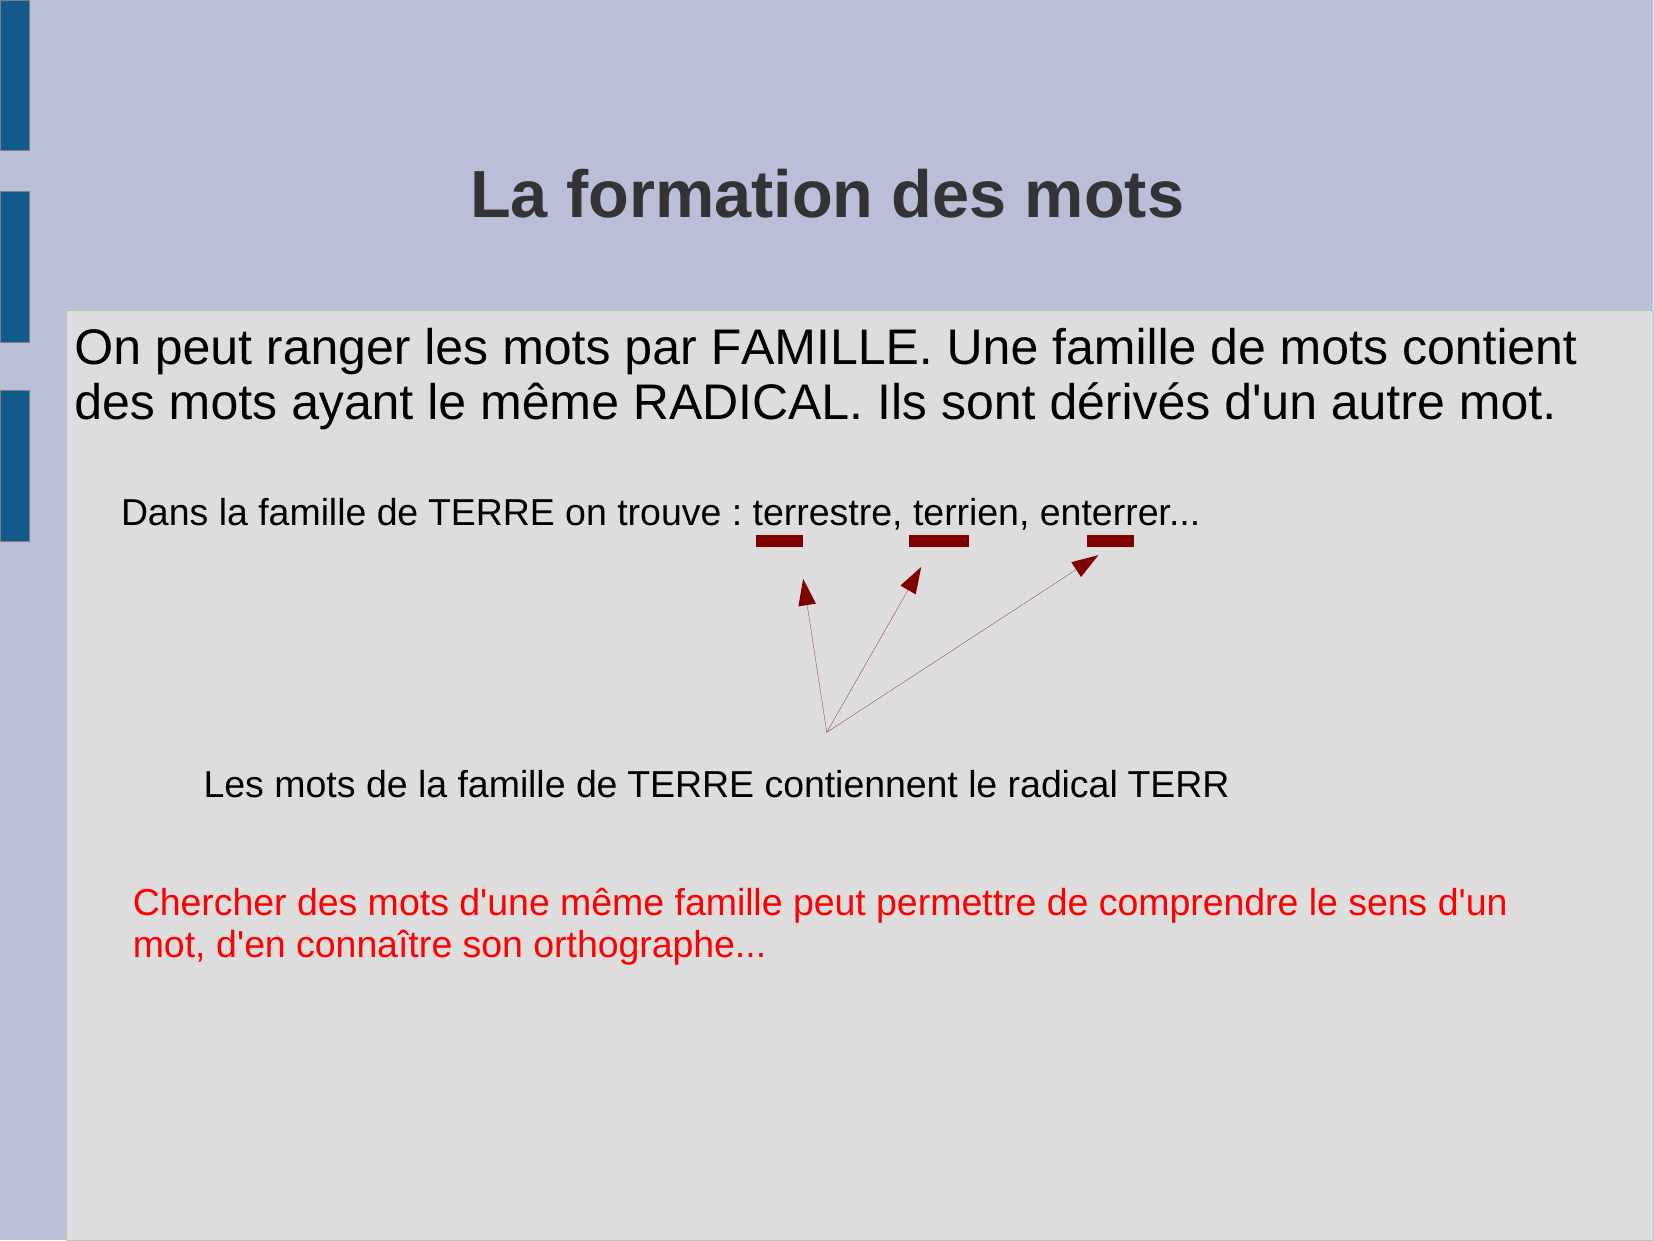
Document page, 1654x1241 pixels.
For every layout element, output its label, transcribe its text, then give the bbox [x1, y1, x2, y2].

title La formation des mots [121, 91, 1534, 299]
text_box Les mots de la famille de TERRE contiennent le radical TERR [188, 755, 1512, 813]
text_box Dans la famille de TERRE on trouve : terrestre, terrien, enterrer... [106, 484, 1619, 542]
text_box Chercher des mots d'une même famille peut permettre de comprendre le sens d'un mot, d'en connaître son orthographe... [118, 874, 1536, 973]
list On peut ranger les mots par FAMILLE. Une famille de mots contient des mots ayant le même RADICAL. Ils sont dérivés d'un autre mot. [74, 318, 1607, 485]
